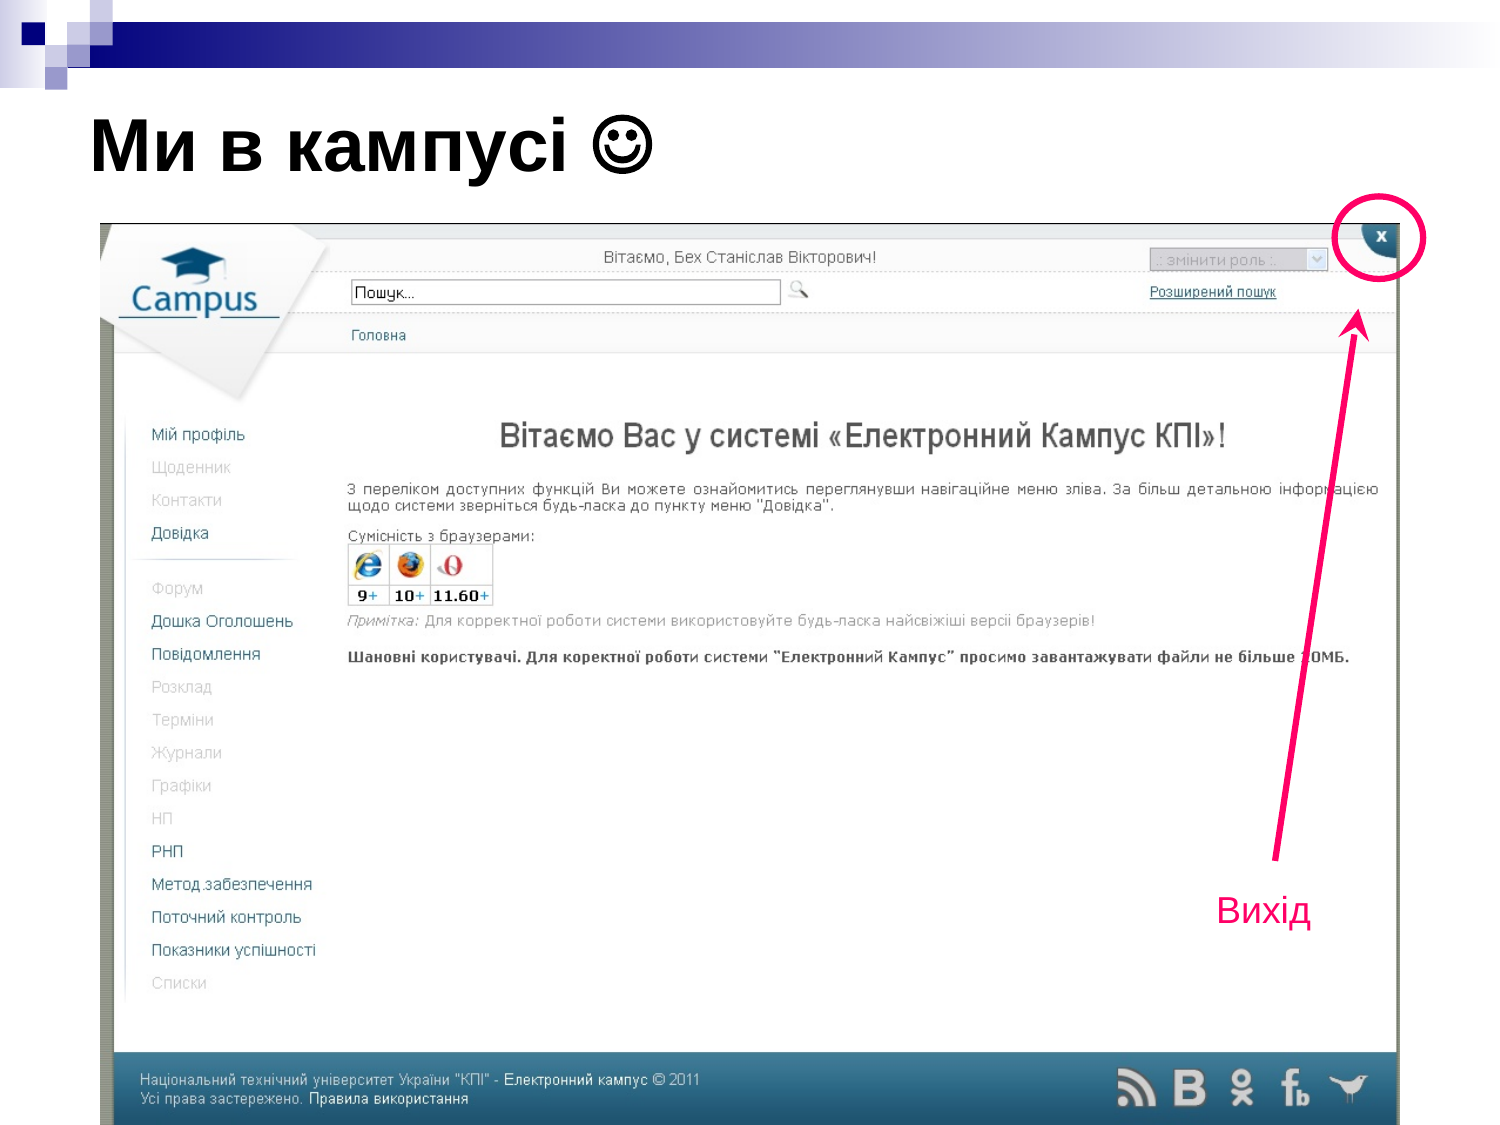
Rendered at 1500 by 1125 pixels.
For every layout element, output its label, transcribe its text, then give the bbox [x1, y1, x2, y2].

picture [100, 223, 1400, 1125]
text_box Вихід [1201, 878, 1327, 940]
text_box [1334, 196, 1424, 279]
title Ми в кампусі  [75, 74, 1426, 208]
